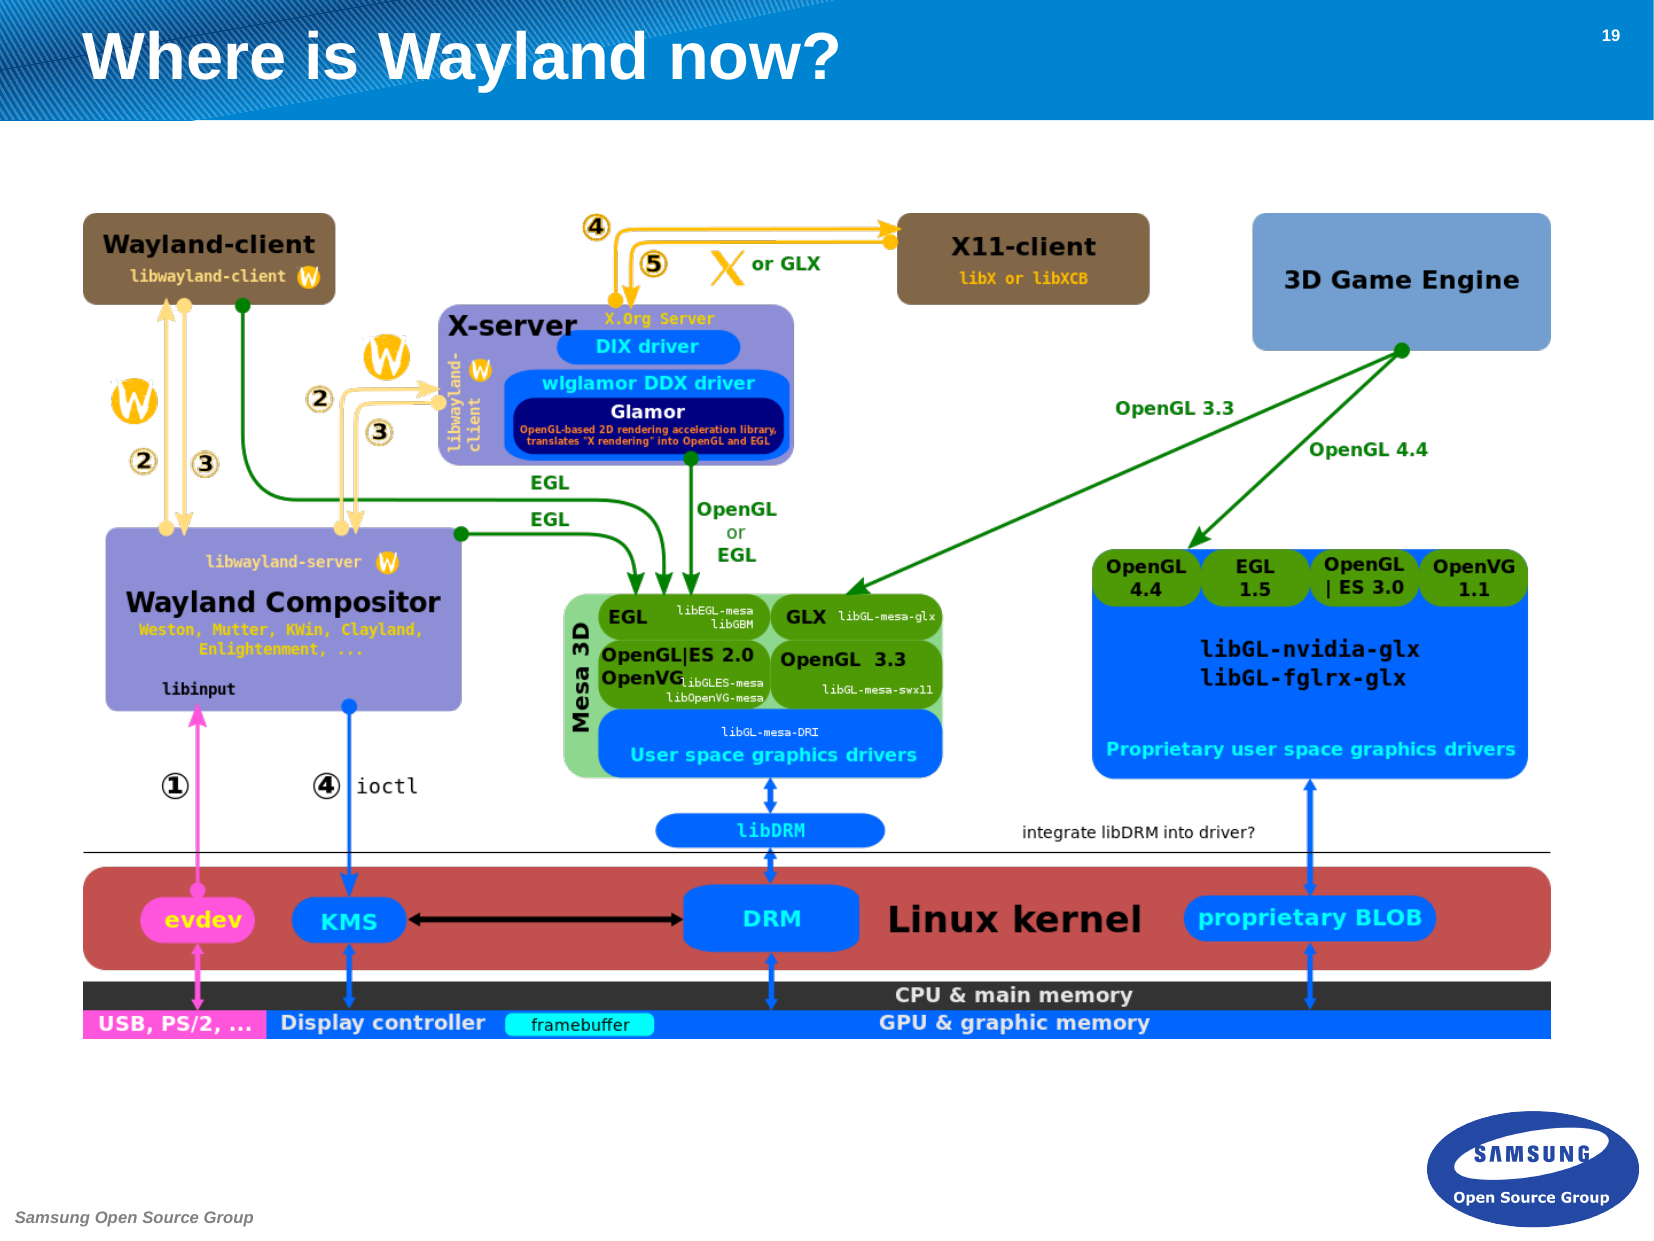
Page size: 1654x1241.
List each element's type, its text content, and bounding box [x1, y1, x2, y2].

title Where is Wayland now? [82, 15, 1570, 100]
picture [1425, 1109, 1641, 1230]
picture [83, 213, 1551, 1039]
